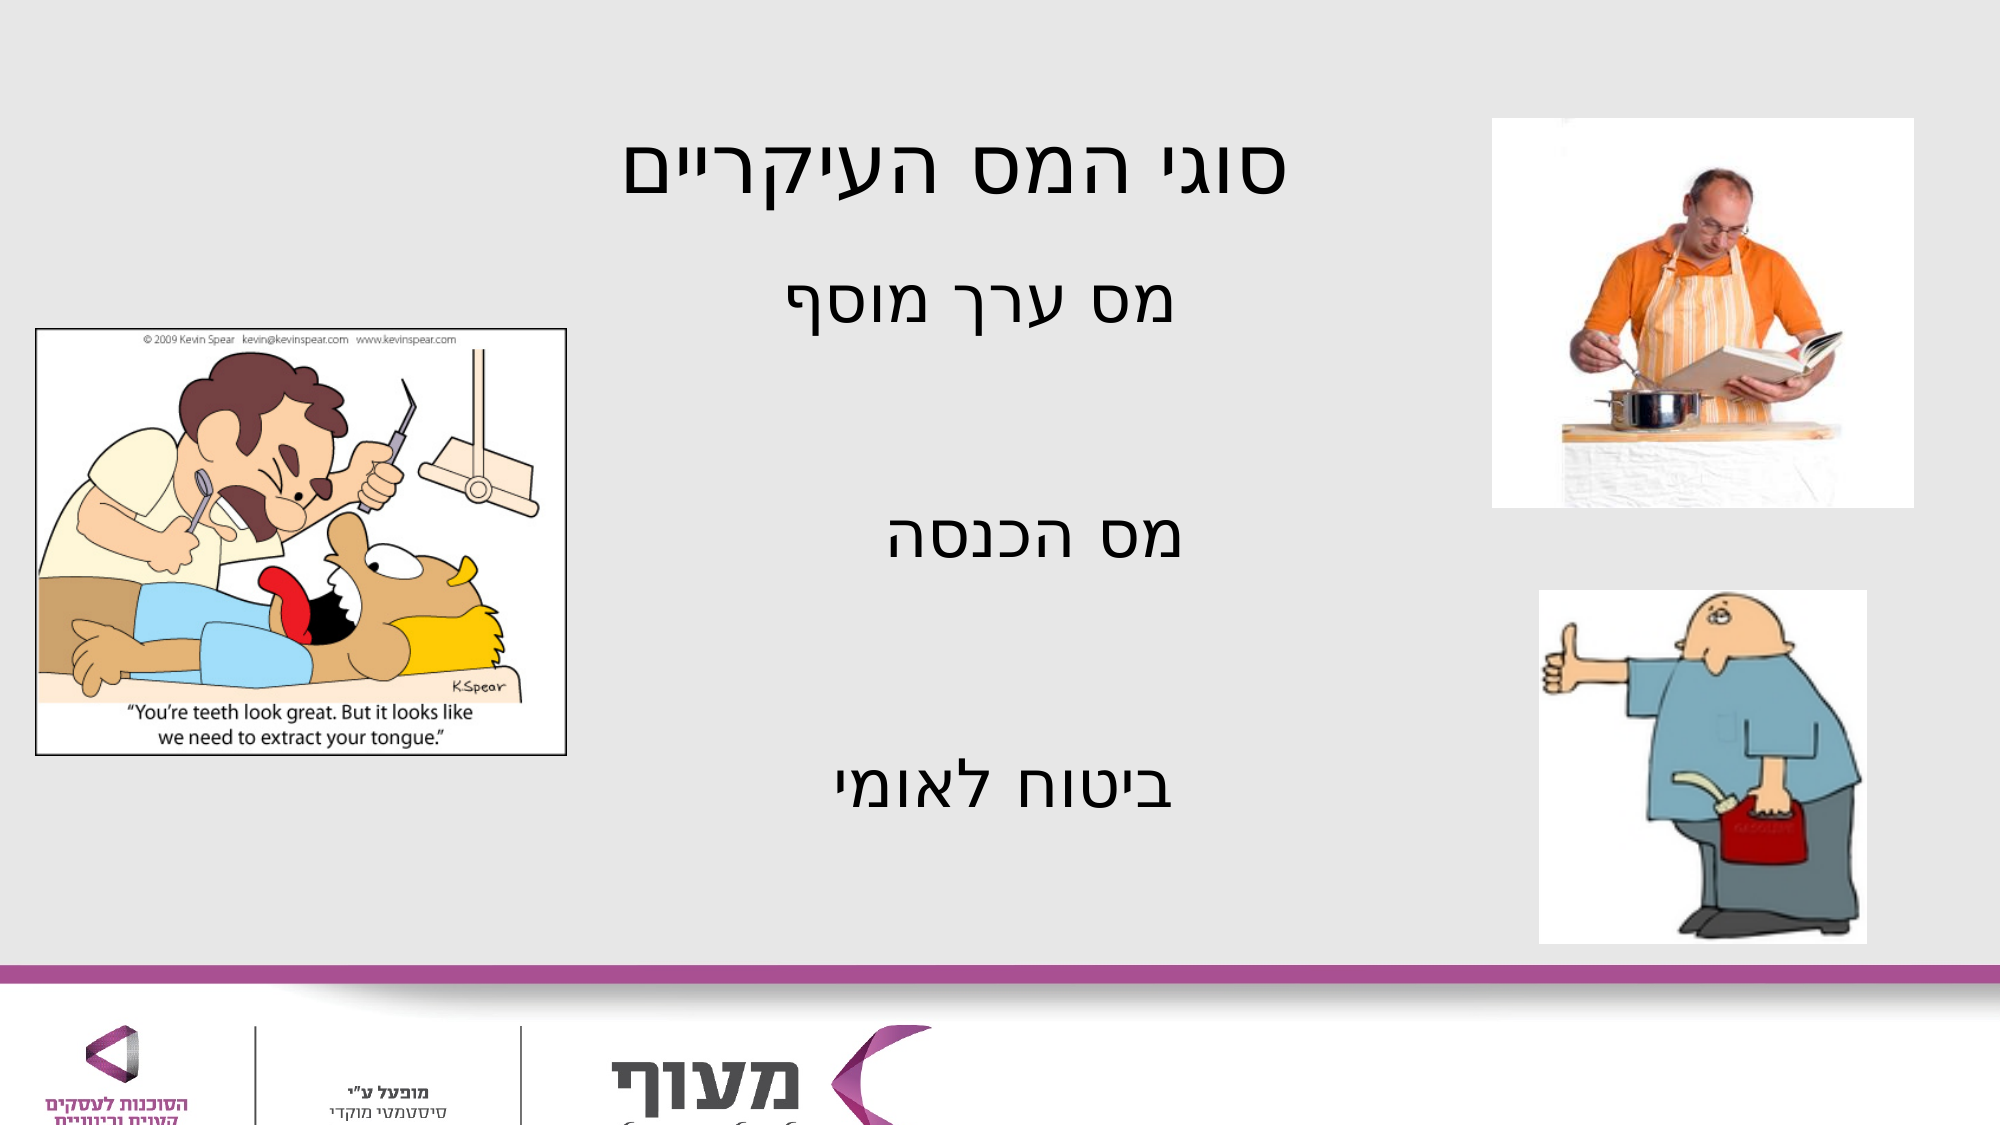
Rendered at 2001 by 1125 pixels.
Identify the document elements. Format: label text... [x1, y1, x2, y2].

text_box מס הכנסה [567, 487, 1673, 613]
text_box מס ערך מוסף [342, 252, 1618, 378]
title סוגי המס העיקריים [602, 70, 1305, 259]
text_box ביטוח לאומי [366, 737, 1539, 863]
picture [0, 0, 2000, 1125]
